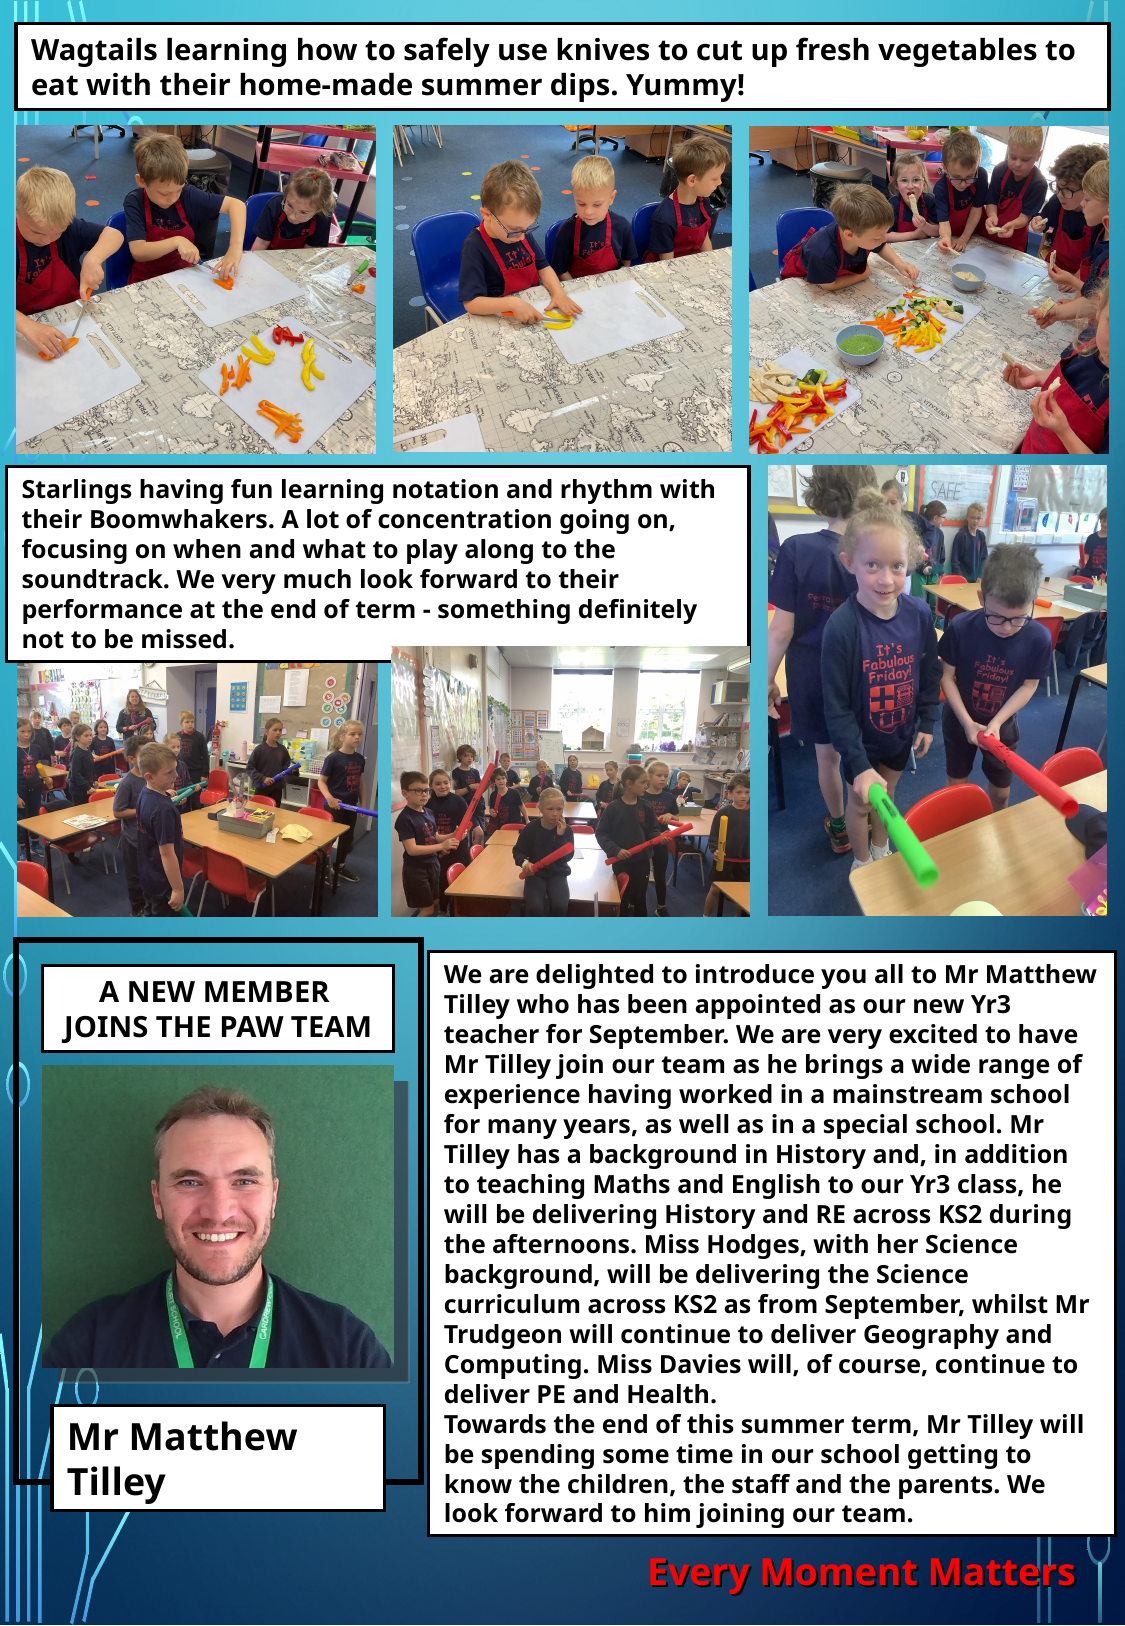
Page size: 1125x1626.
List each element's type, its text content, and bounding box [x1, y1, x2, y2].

picture [17, 663, 378, 917]
text_box A NEW MEMBER JOINS THE PAW TEAM [42, 965, 394, 1052]
picture [16, 125, 376, 454]
text_box Every Moment Matters [632, 1541, 1091, 1601]
picture [42, 1065, 394, 1368]
picture [768, 465, 1107, 917]
text_box Mr Matthew Tilley [51, 1405, 385, 1466]
picture [391, 646, 750, 917]
picture [749, 126, 1109, 454]
text_box Wagtails learning how to safely use knives to cut up fresh vegetables to eat with their home-made summer dips. Yummy! [16, 23, 1109, 110]
picture [393, 125, 732, 452]
text_box We are delighted to introduce you all to Mr Matthew Tilley who has been appointed as our new Yr3 teacher for September. We are very excited to have Mr Tilley join our team as he brings a wide range of experience having worked in a mainstream school for many years, as well as in a special school. Mr Tilley has a background in History and, in addition to teaching Maths and English to our Yr3 class, he will be delivering History and RE across KS2 during the afternoons. Miss Hodges, with her Science background, will be delivering the Science curriculum across KS2 as from September, whilst Mr Trudgeon will continue to deliver Geography and Computing. Miss Davies will, of course, continue to deliver PE and Health. Towards the end of this summer term, Mr Tilley will be spending some time in our school getting to know the children, the staff and the parents. We look forward to him joining our team. [428, 951, 1116, 1482]
text_box Starlings having fun learning notation and rhythm with their Boomwhakers. A lot of concentration going on, focusing on when and what to play along to the soundtrack. We very much look forward to their performance at the end of term - something definitely not to be missed. [6, 466, 750, 634]
